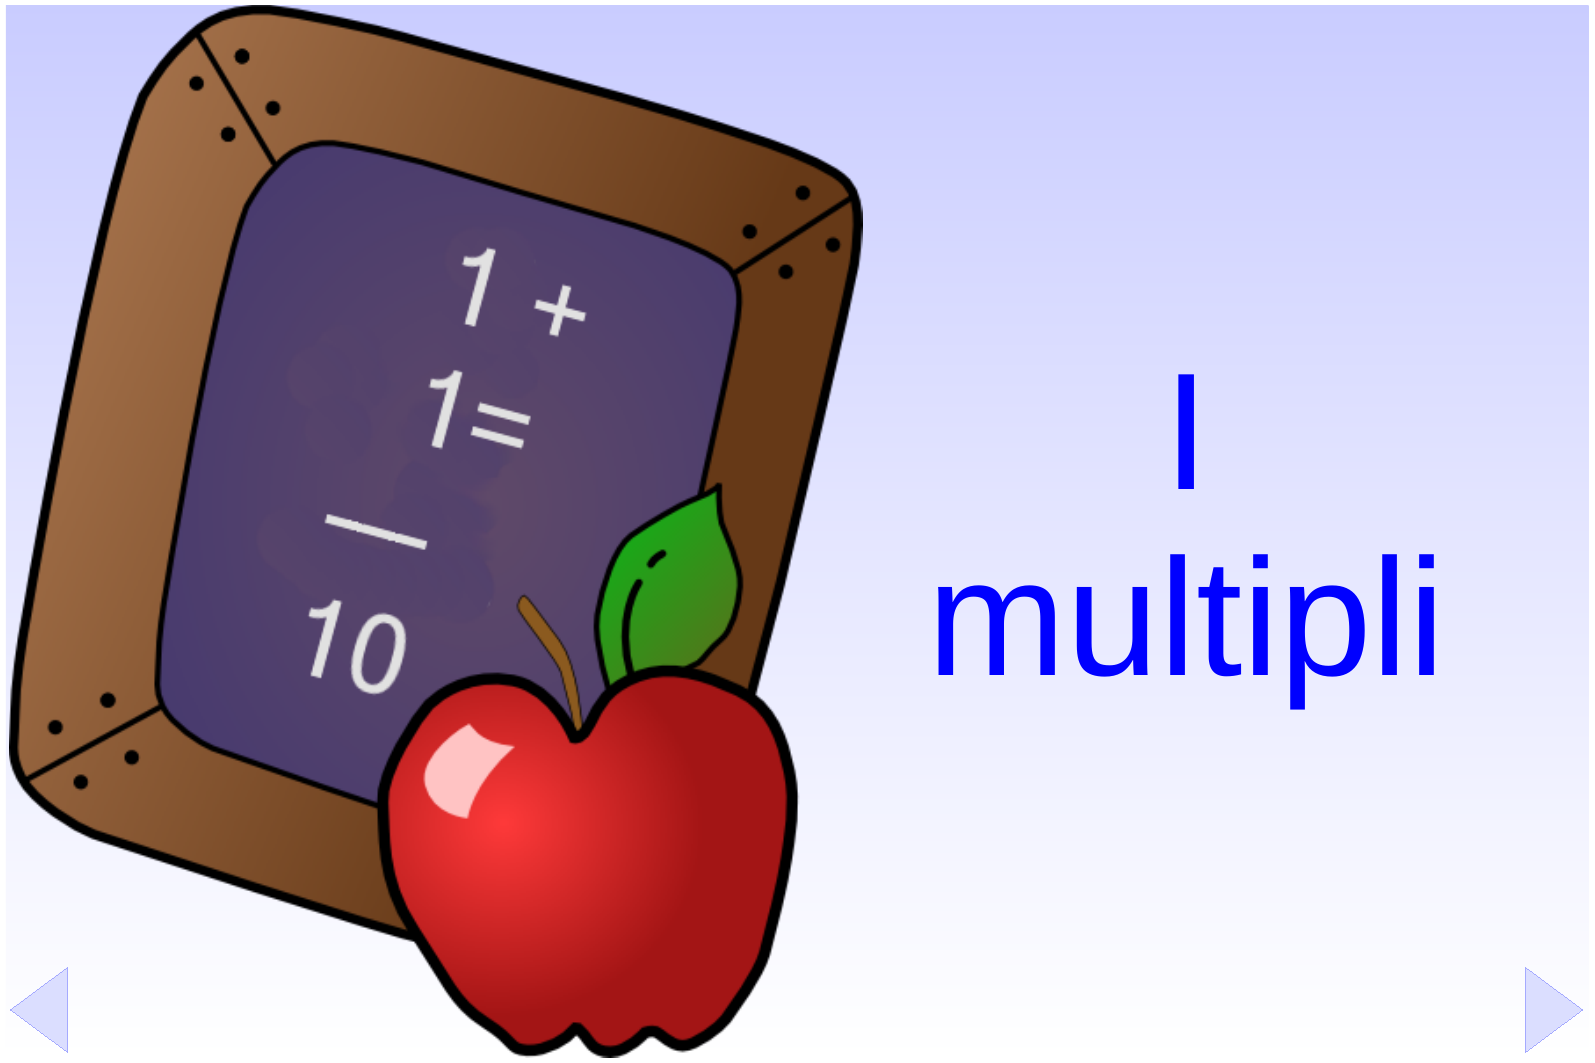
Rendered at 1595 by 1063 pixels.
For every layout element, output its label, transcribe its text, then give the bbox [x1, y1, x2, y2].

picture [9, 5, 863, 1058]
text_box [1525, 967, 1583, 1053]
text_box I multipli [891, 330, 1483, 719]
